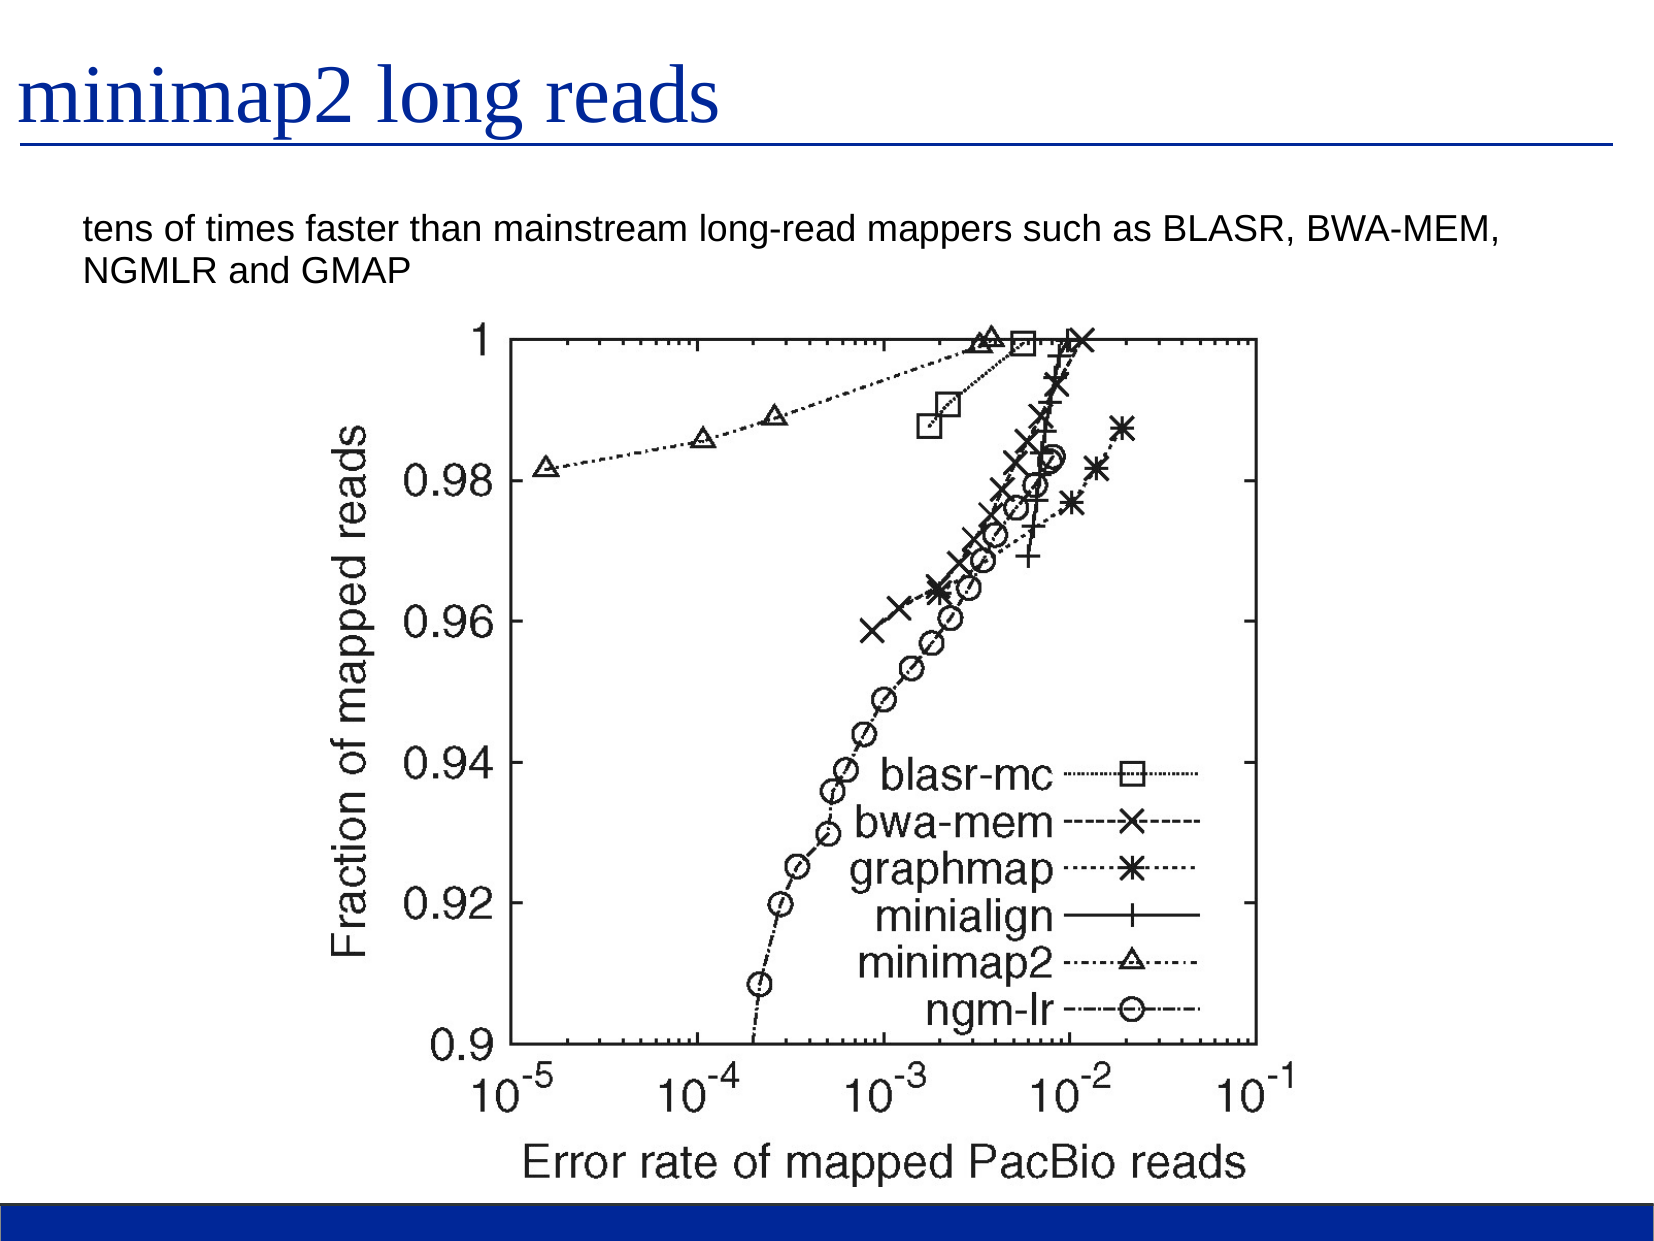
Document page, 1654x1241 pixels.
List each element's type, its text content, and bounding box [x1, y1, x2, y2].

picture [330, 309, 1300, 1187]
title minimap2 long reads [17, 0, 1589, 198]
list tens of times faster than mainstream long-read mappers such as BLASR, BWA-MEM, NGMLR and GMAP [82, 207, 1571, 309]
